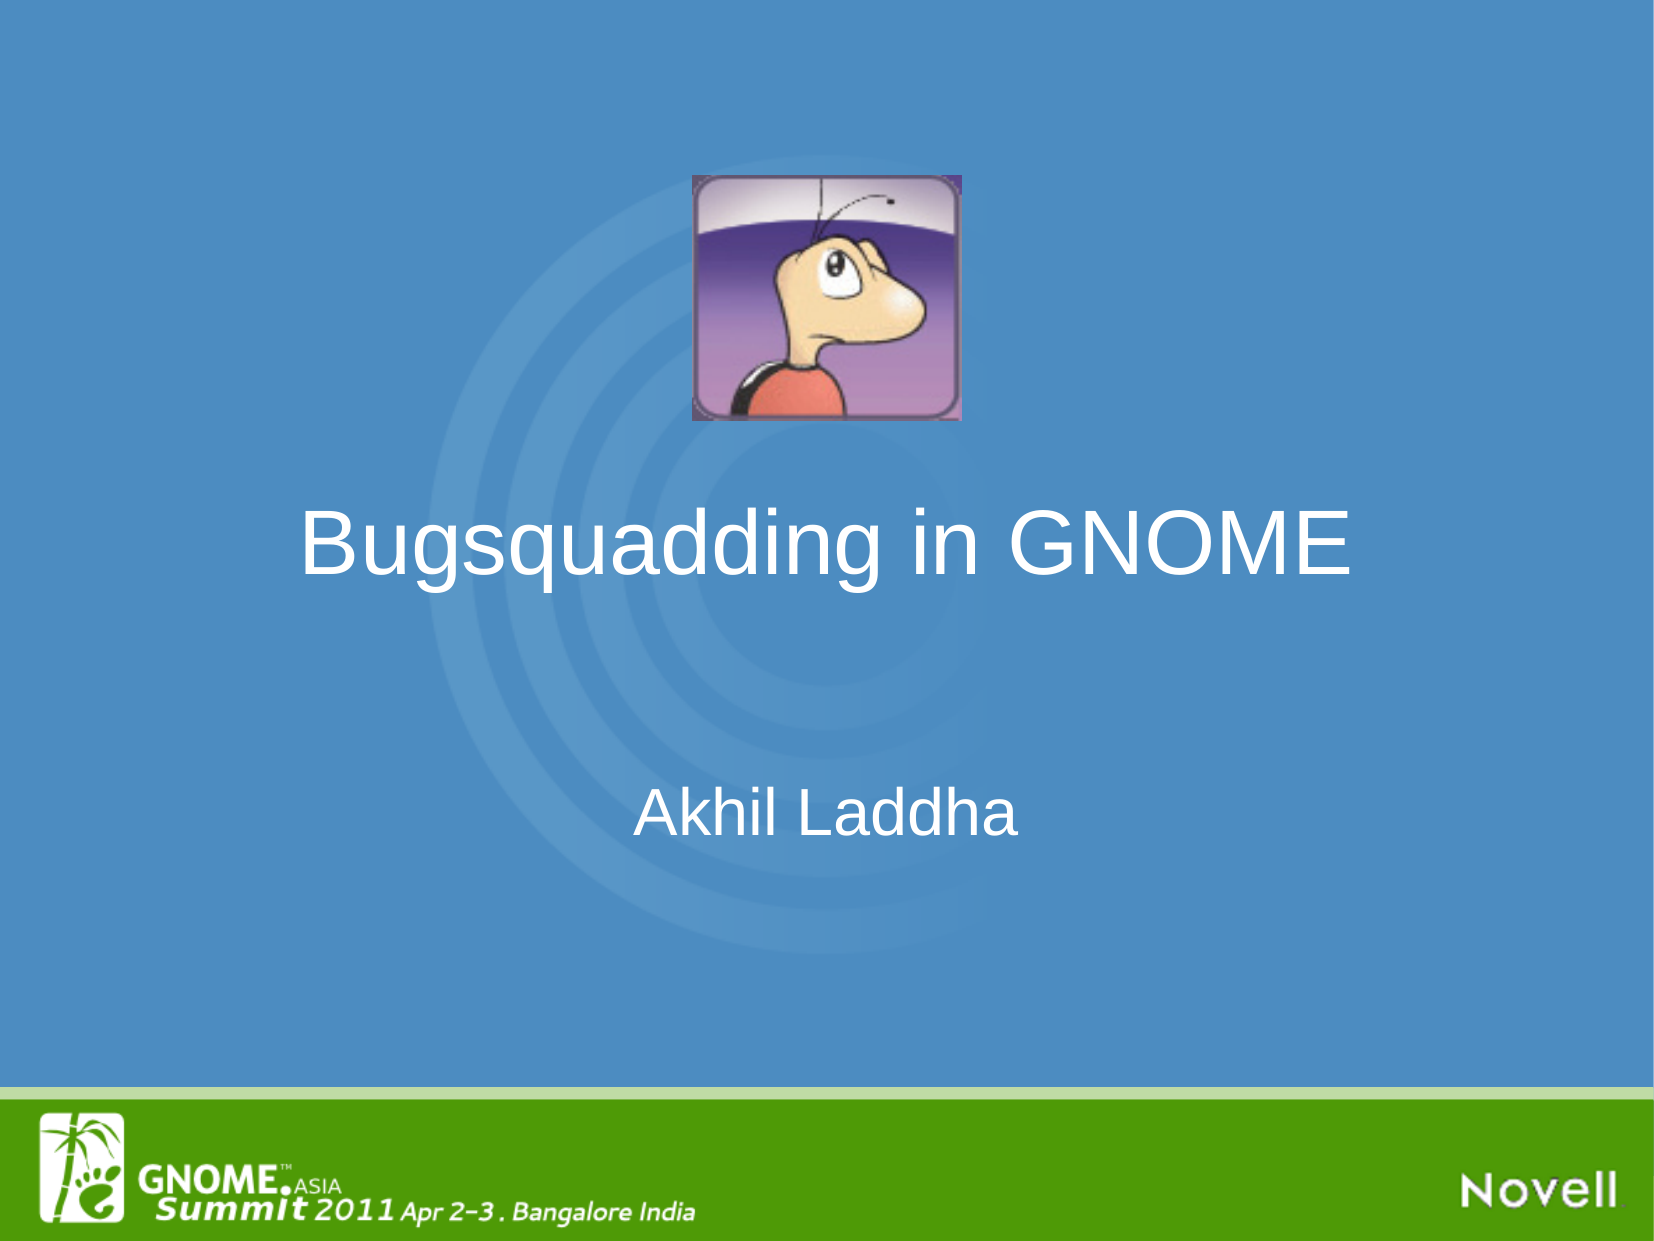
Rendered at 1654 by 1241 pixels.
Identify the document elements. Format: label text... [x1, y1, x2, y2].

title Bugsquadding in GNOME [82, 439, 1571, 647]
picture [0, 0, 1654, 1241]
subtitle Akhil Laddha [95, 756, 1558, 869]
